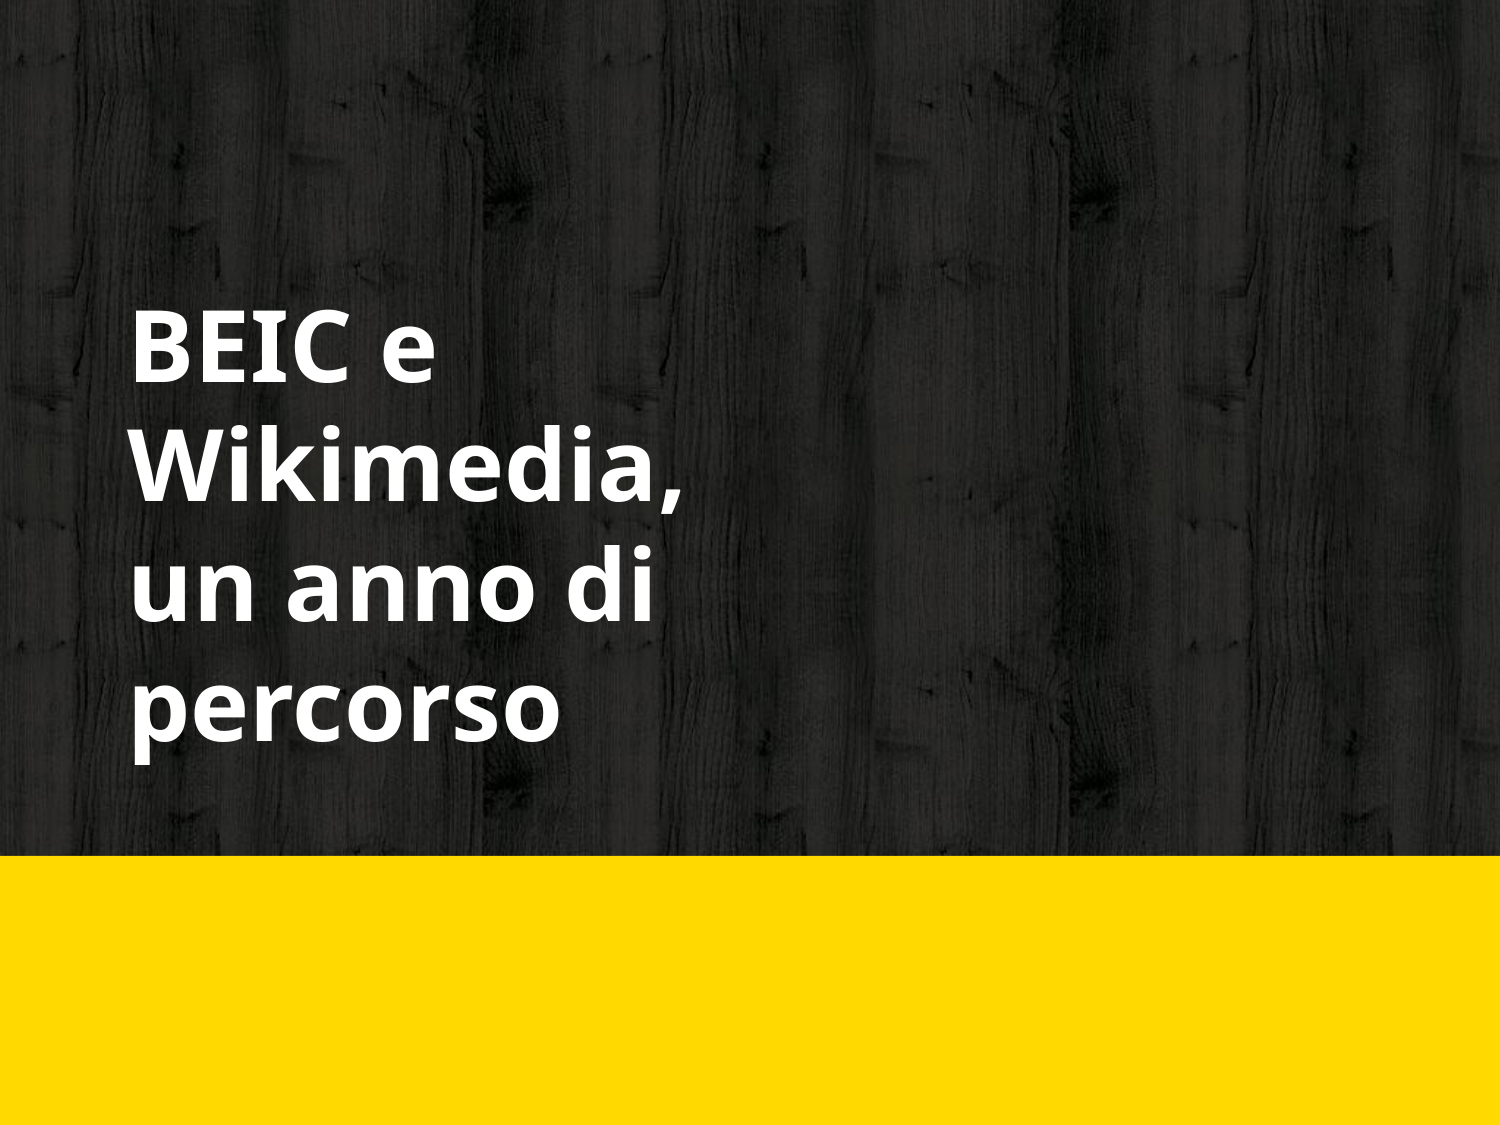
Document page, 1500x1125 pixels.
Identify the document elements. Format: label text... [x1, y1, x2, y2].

picture [0, 0, 1500, 855]
title BEIC e Wikimedia, un anno di percorso [112, 523, 790, 777]
